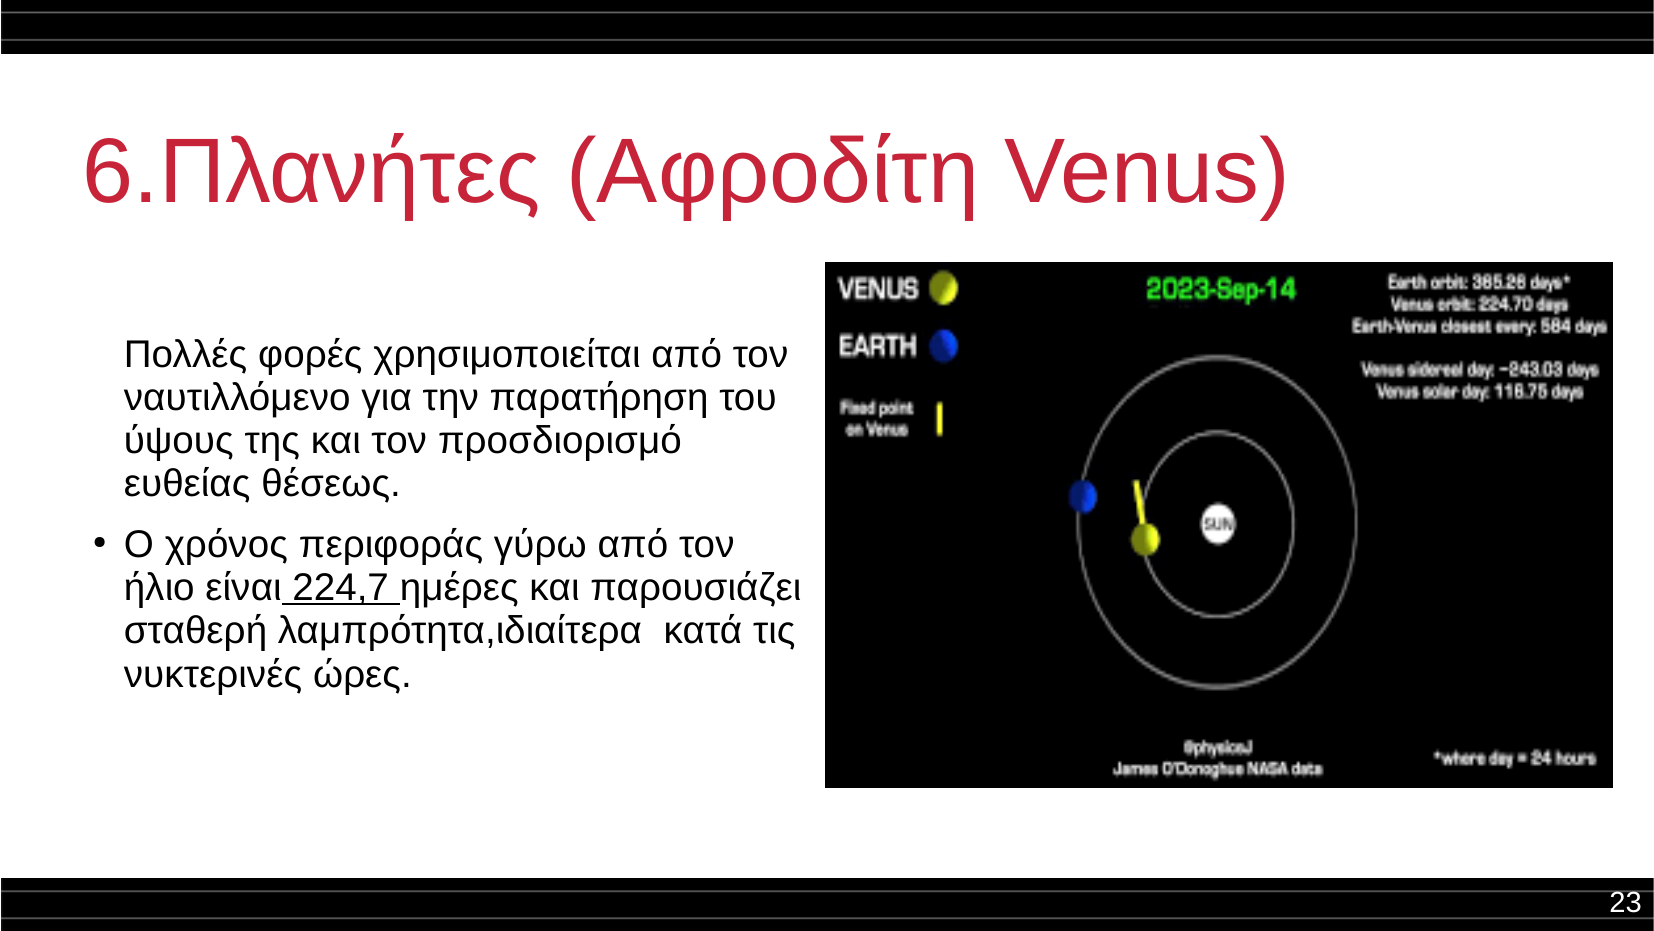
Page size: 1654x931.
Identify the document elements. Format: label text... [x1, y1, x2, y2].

picture [1, 0, 1654, 54]
title 6.Πλανήτες (Αφροδίτη Venus) [82, 92, 1571, 249]
list Πολλές φορές χρησιμοποιείται από τον ναυτιλλόμενο για την παρατήρηση του ύψους της και τον προσδιορισμό ευθείας θέσεως. Ο χρόνος περιφοράς γύρω από τον ήλιο είναι 224,7 ημέρες και παρουσιάζει σταθερή λαμπρότητα,ιδιαίτερα κατά τις νυκτερινές ώρες. [82, 271, 809, 713]
picture [825, 262, 1613, 788]
picture [1, 878, 1654, 931]
